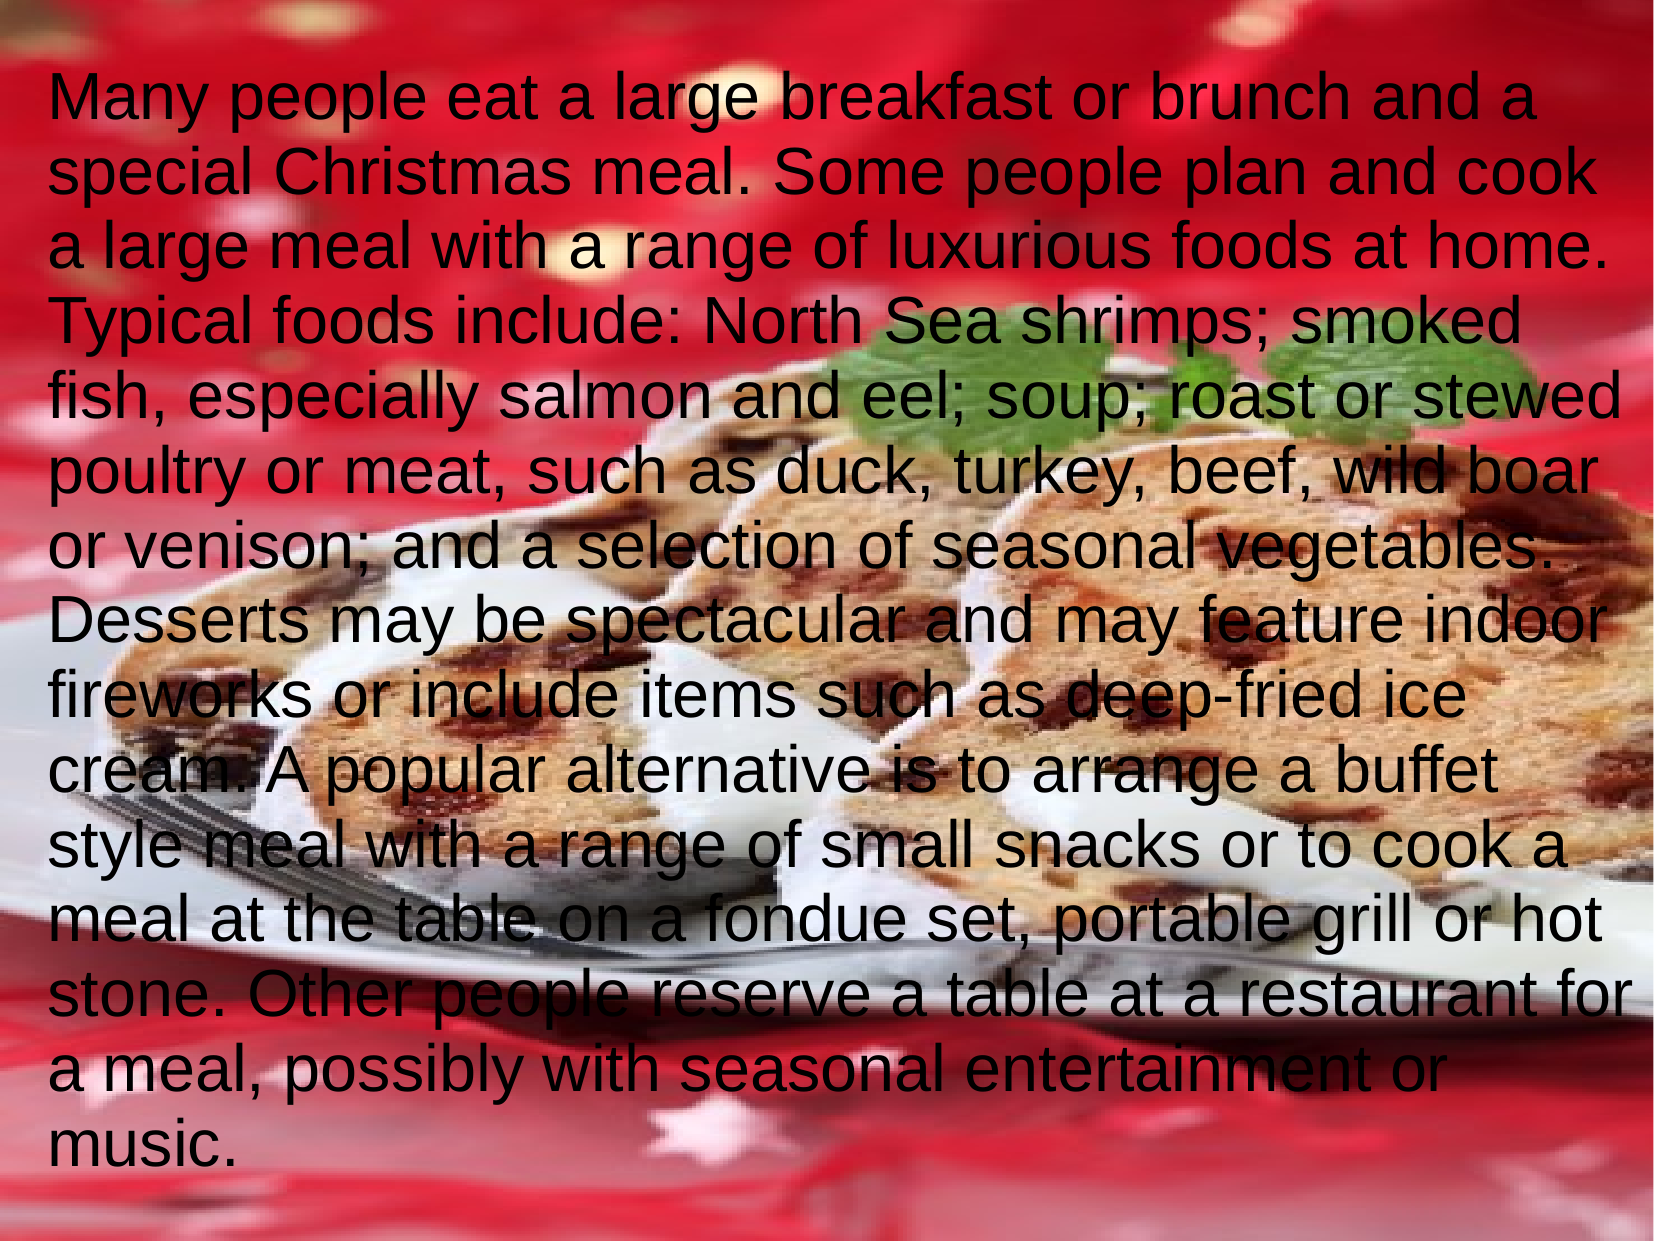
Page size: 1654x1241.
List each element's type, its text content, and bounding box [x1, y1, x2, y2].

text_box Many people eat a large breakfast or brunch and a special Christmas meal. Some people plan and cook a large meal with a range of luxurious foods at home. Typical foods include: North Sea shrimps; smoked fish, especially salmon and eel; soup; roast or stewed poultry or meat, such as duck, turkey, beef, wild boar or venison; and a selection of seasonal vegetables. Desserts may be spectacular and may feature indoor fireworks or include items such as deep-fried ice cream. A popular alternative is to arrange a buffet style meal with a range of small snacks or to cook a meal at the table on a fondue set, portable grill or hot stone. Other people reserve a table at a restaurant for a meal, possibly with seasonal entertainment or music. [0, 59, 1653, 1181]
picture [0, 0, 1654, 1241]
